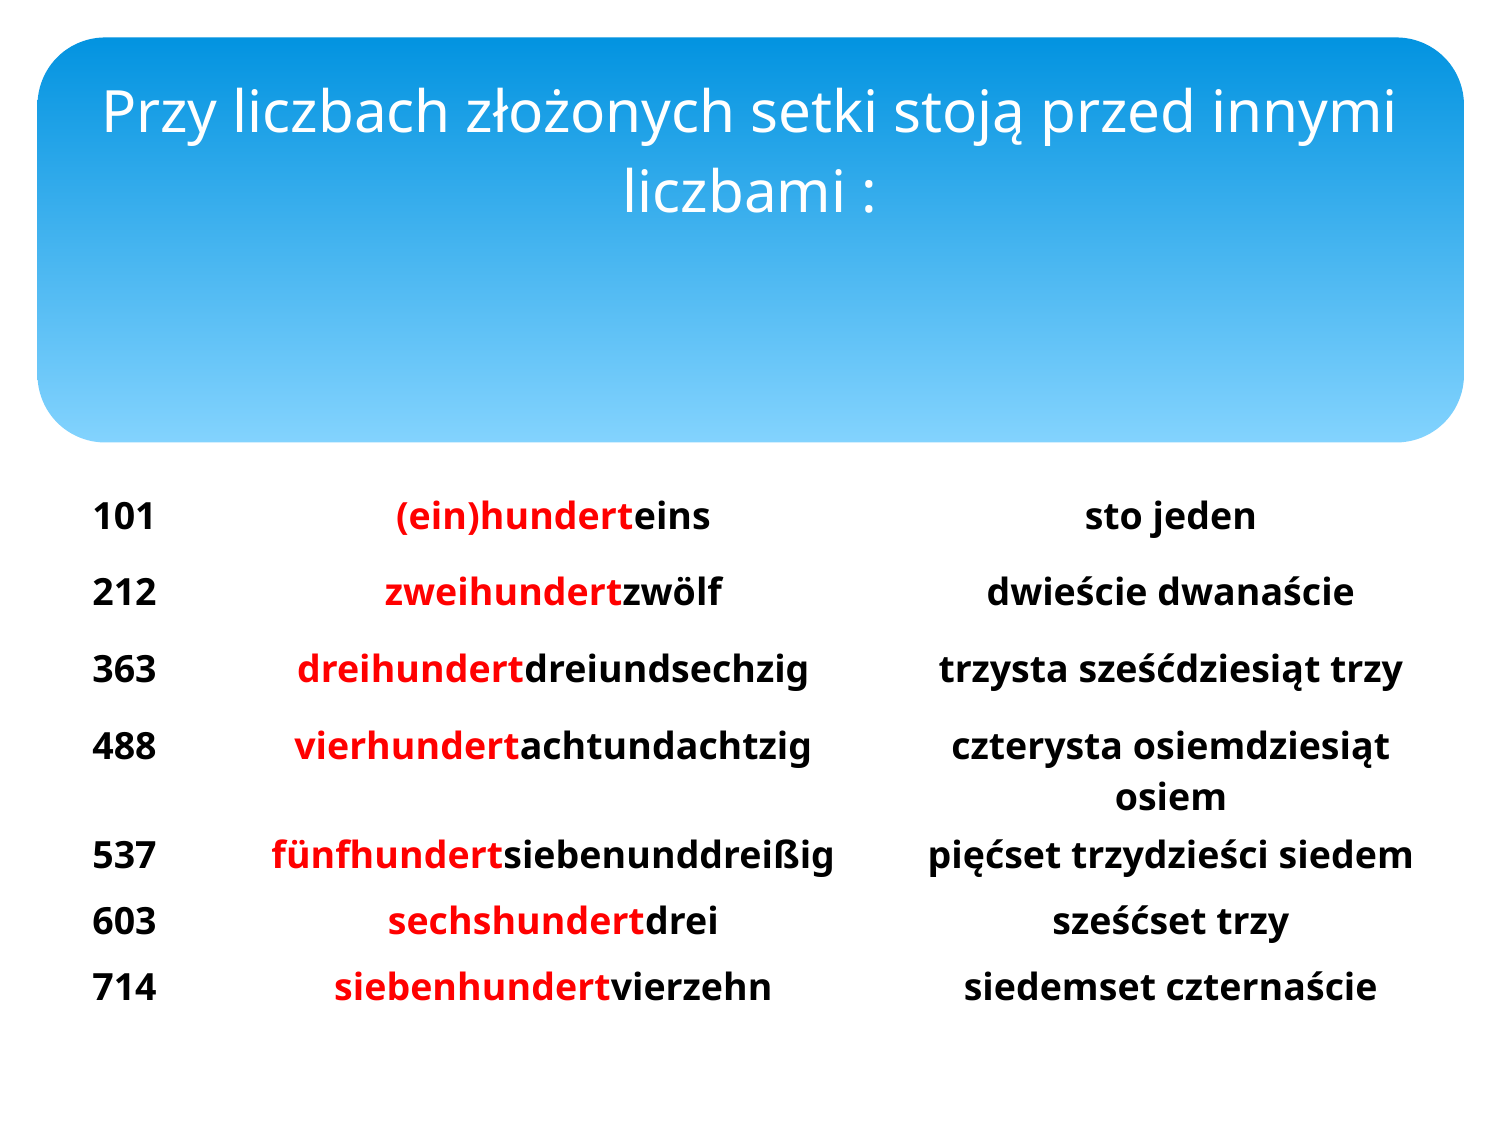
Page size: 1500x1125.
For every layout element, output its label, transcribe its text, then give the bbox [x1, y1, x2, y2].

table_header [196, 421, 911, 486]
table_cell 363 [53, 639, 196, 717]
table_header [911, 421, 1431, 486]
title Przy liczbach złożonych setki stoją przed innymi liczbami : [75, 55, 1425, 261]
table_cell czterysta osiemdziesiąt osiem [911, 717, 1431, 825]
table_cell siedemset czternaście [911, 958, 1431, 1035]
table_cell (ein)hunderteins [196, 486, 911, 562]
table_cell 101 [53, 486, 196, 562]
table_cell sechshundertdrei [196, 891, 911, 958]
table_cell zweihundertzwölf [196, 562, 911, 639]
table_cell 537 [53, 825, 196, 891]
table_cell fünfhundertsiebenunddreißig [196, 825, 911, 891]
table_cell 488 [53, 717, 196, 825]
table_cell 714 [53, 958, 196, 1035]
table_cell sześćset trzy [911, 891, 1431, 958]
table_cell 212 [53, 562, 196, 639]
table_cell trzysta sześćdziesiąt trzy [911, 639, 1431, 717]
table_cell vierhundertachtundachtzig [196, 717, 911, 825]
table_cell pięćset trzydzieści siedem [911, 825, 1431, 891]
table_header [53, 421, 196, 486]
table_cell dwieście dwanaście [911, 562, 1431, 639]
table_cell sto jeden [911, 486, 1431, 562]
table_cell 603 [53, 891, 196, 958]
table_cell dreihundertdreiundsechzig [196, 639, 911, 717]
table_cell siebenhundertvierzehn [196, 958, 911, 1035]
